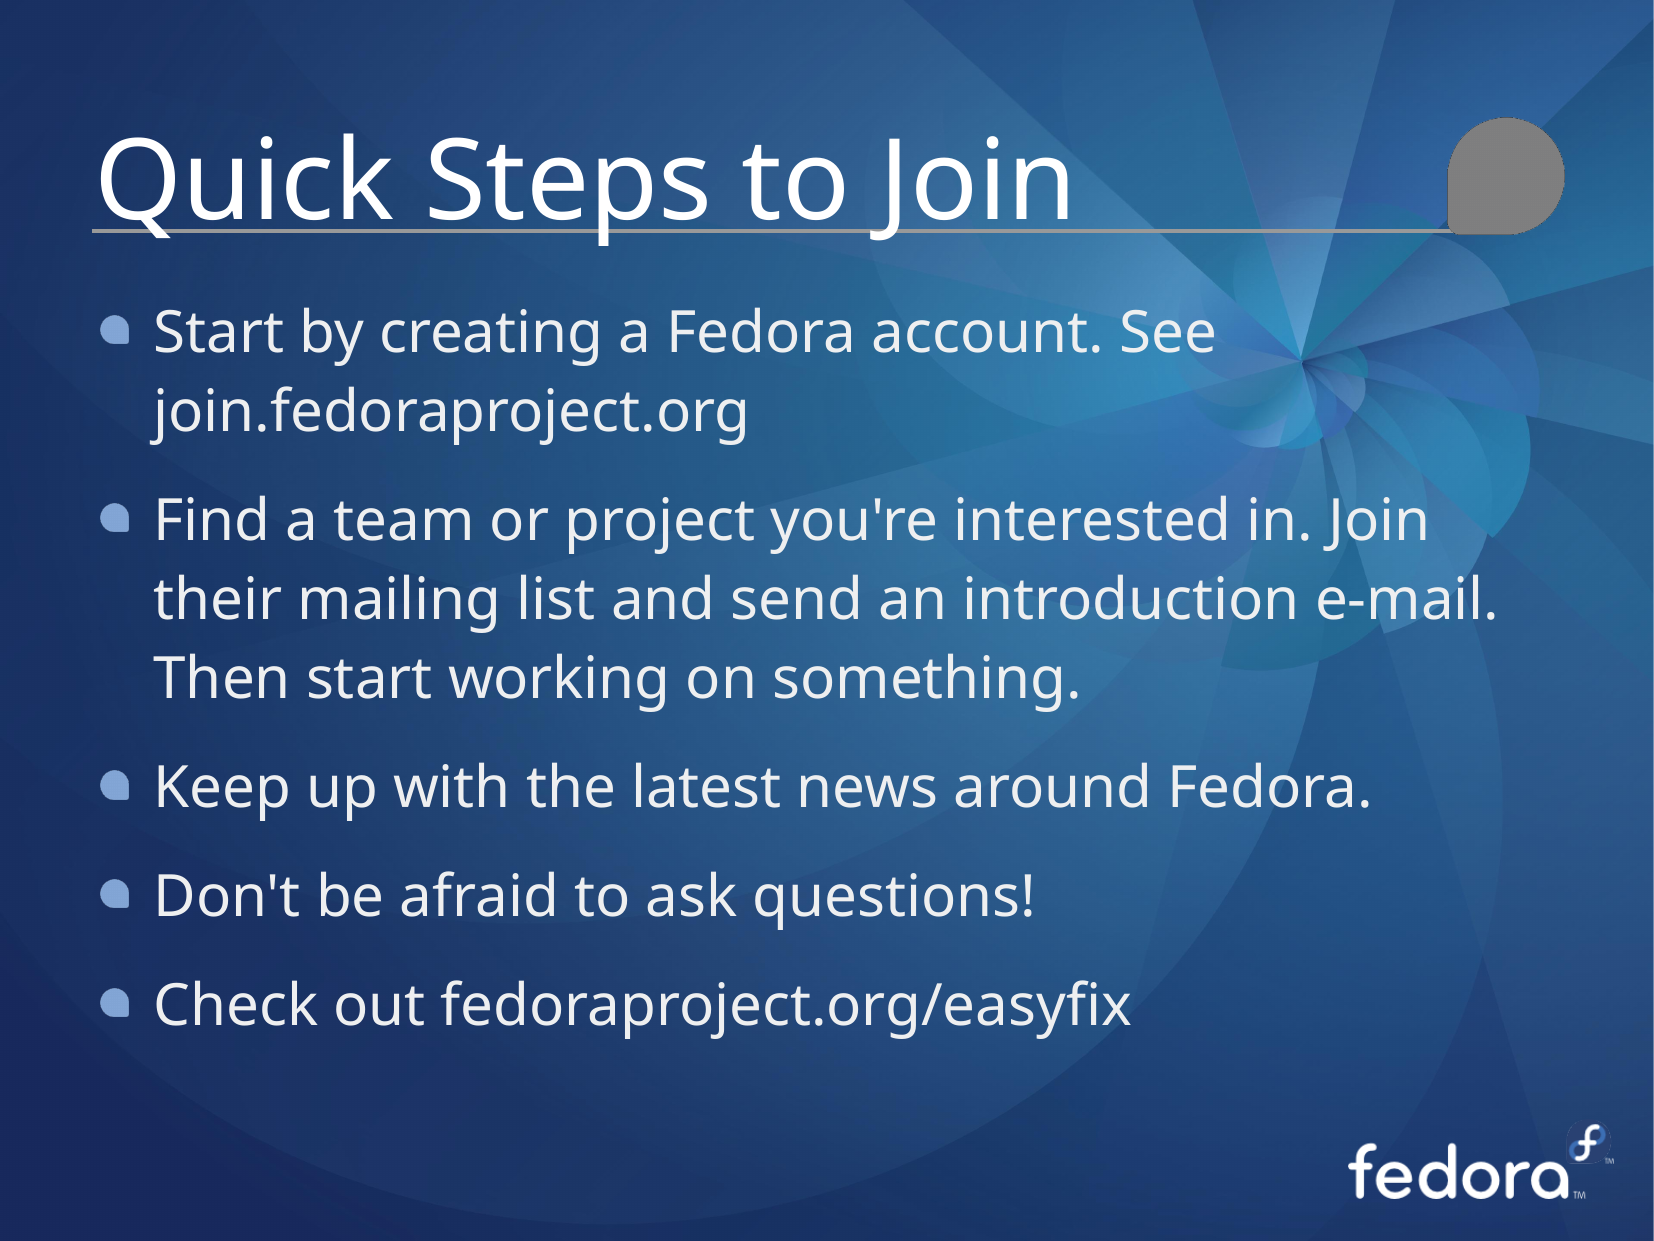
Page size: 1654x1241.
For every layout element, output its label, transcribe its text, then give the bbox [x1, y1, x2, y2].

list Start by creating a Fedora account. See join.fedoraproject.org Find a team or project you're interested in. Join their mailing list and send an introduction e-mail. Then start working on something. Keep up with the latest news around Fedora. Don't be afraid to ask questions! Check out fedoraproject.org/easyfix [82, 290, 1571, 1094]
picture [0, 0, 1654, 1241]
title Quick Steps to Join [94, 100, 1426, 251]
